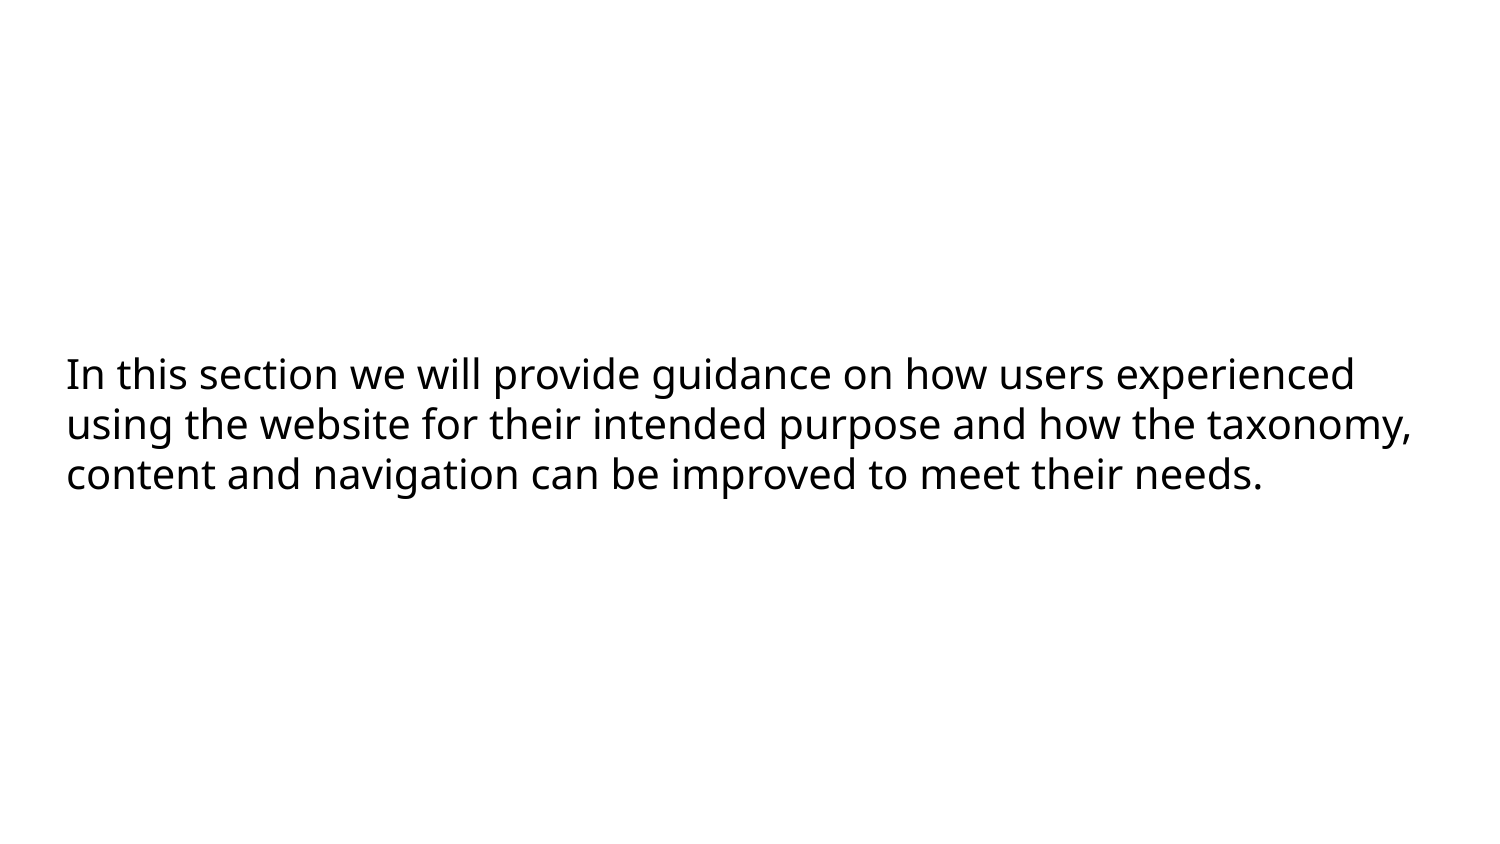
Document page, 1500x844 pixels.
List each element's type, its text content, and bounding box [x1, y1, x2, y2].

title In this section we will provide guidance on how users experienced using the website for their intended purpose and how the taxonomy, content and navigation can be improved to meet their needs. [51, 333, 1449, 511]
